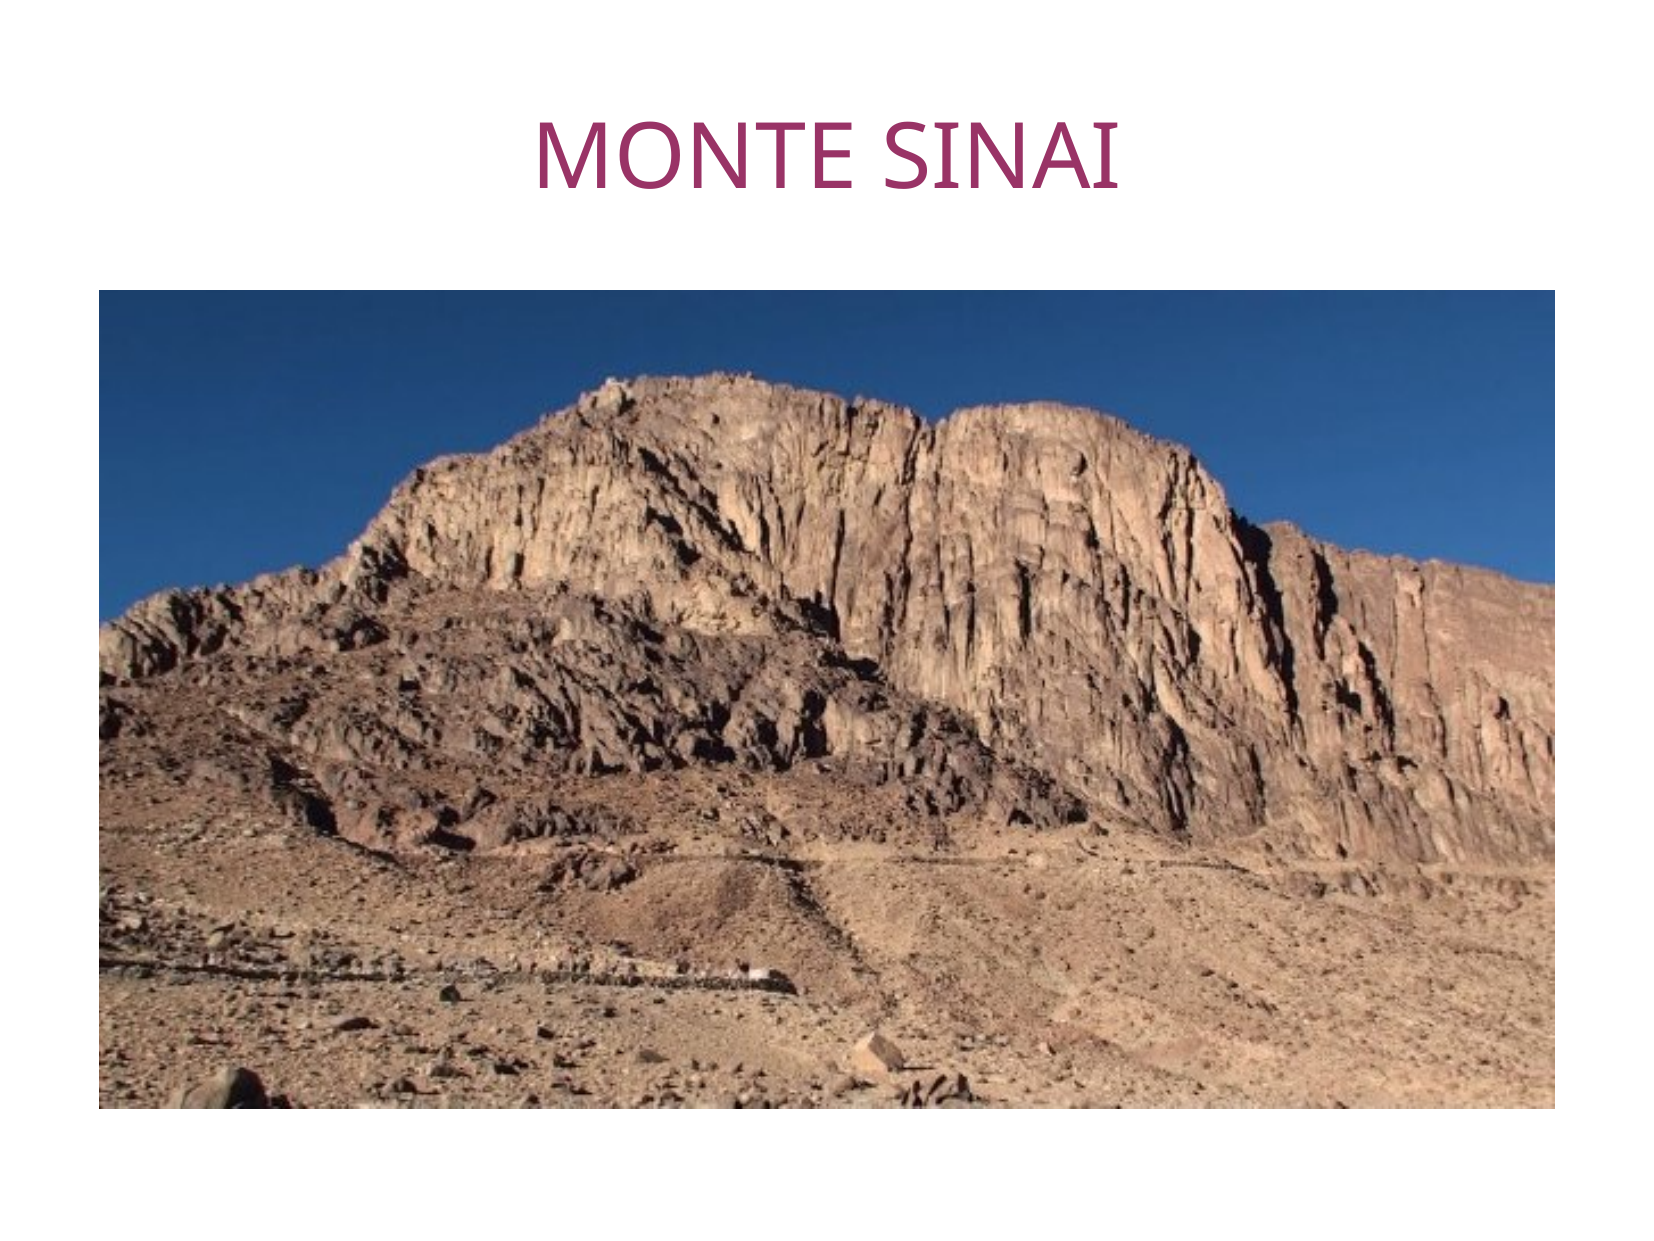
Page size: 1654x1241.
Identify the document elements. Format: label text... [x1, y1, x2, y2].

title MONTE SINAI [82, 49, 1571, 257]
picture [99, 290, 1555, 1109]
